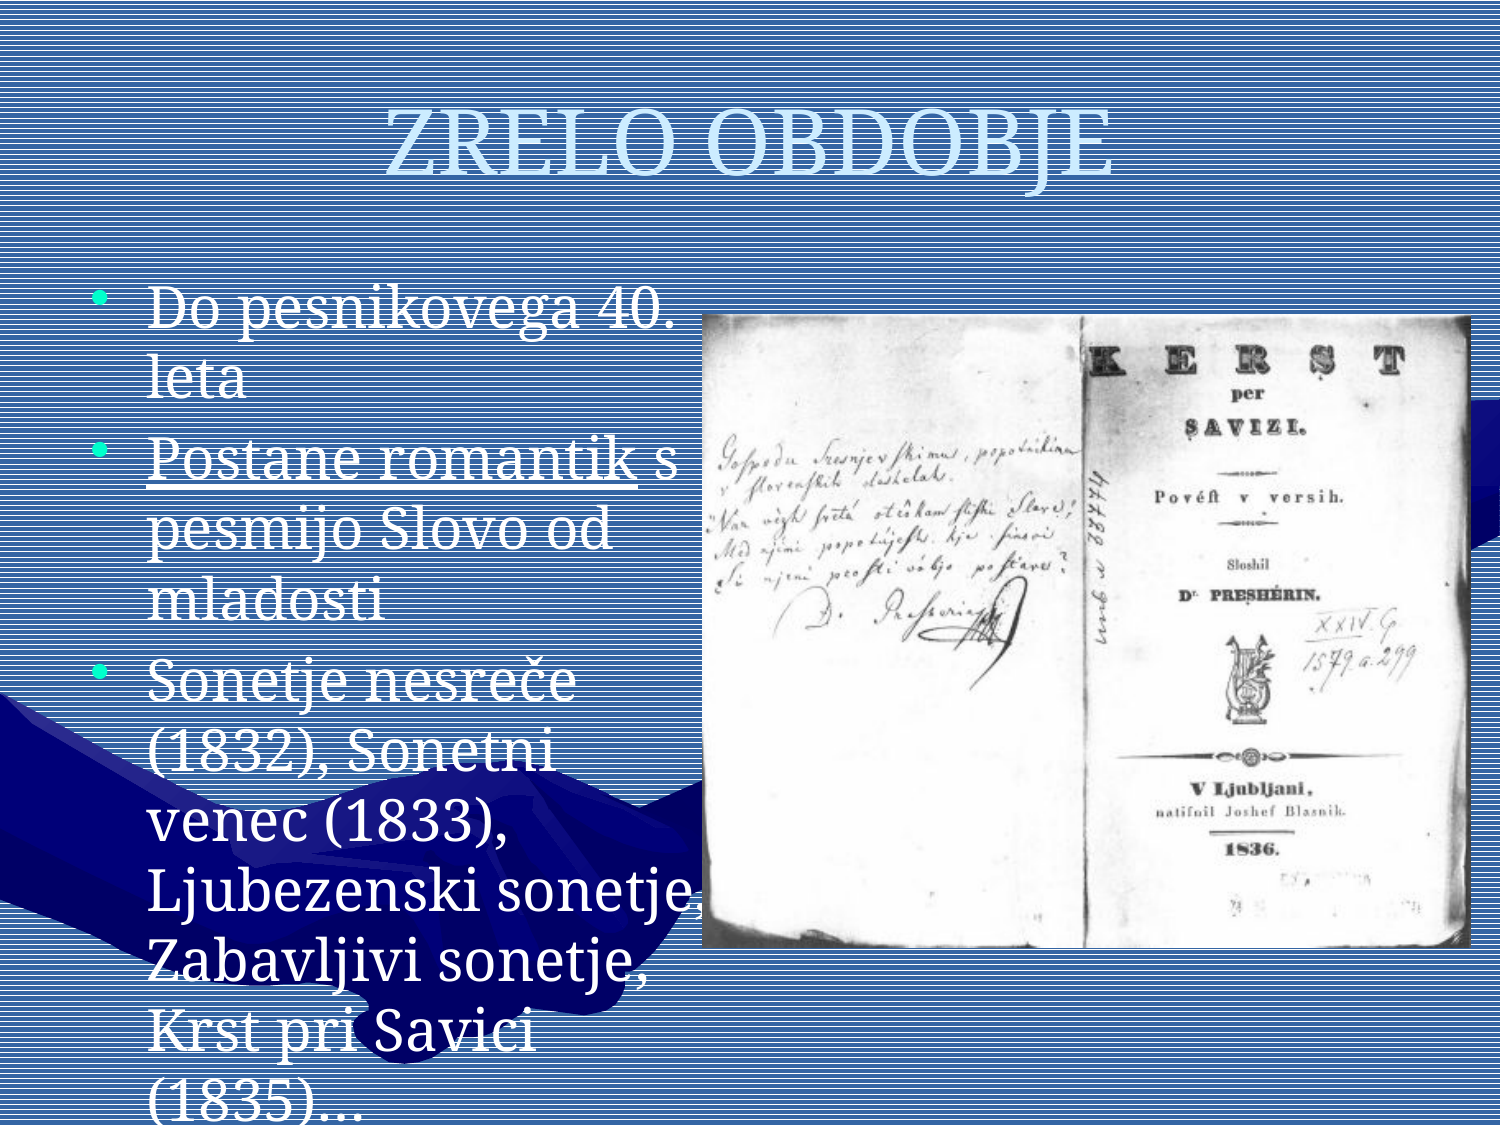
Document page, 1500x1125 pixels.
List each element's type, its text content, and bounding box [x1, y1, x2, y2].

picture [702, 314, 1471, 948]
title ZRELO OBDOBJE [75, 45, 1425, 233]
list Do pesnikovega 40. leta Postane romantik s pesmijo Slovo od mladosti Sonetje nesreče (1832), Sonetni venec (1833), Ljubezenski sonetje, Zabavljivi sonetje, Krst pri Savici (1835)… [75, 262, 738, 1000]
